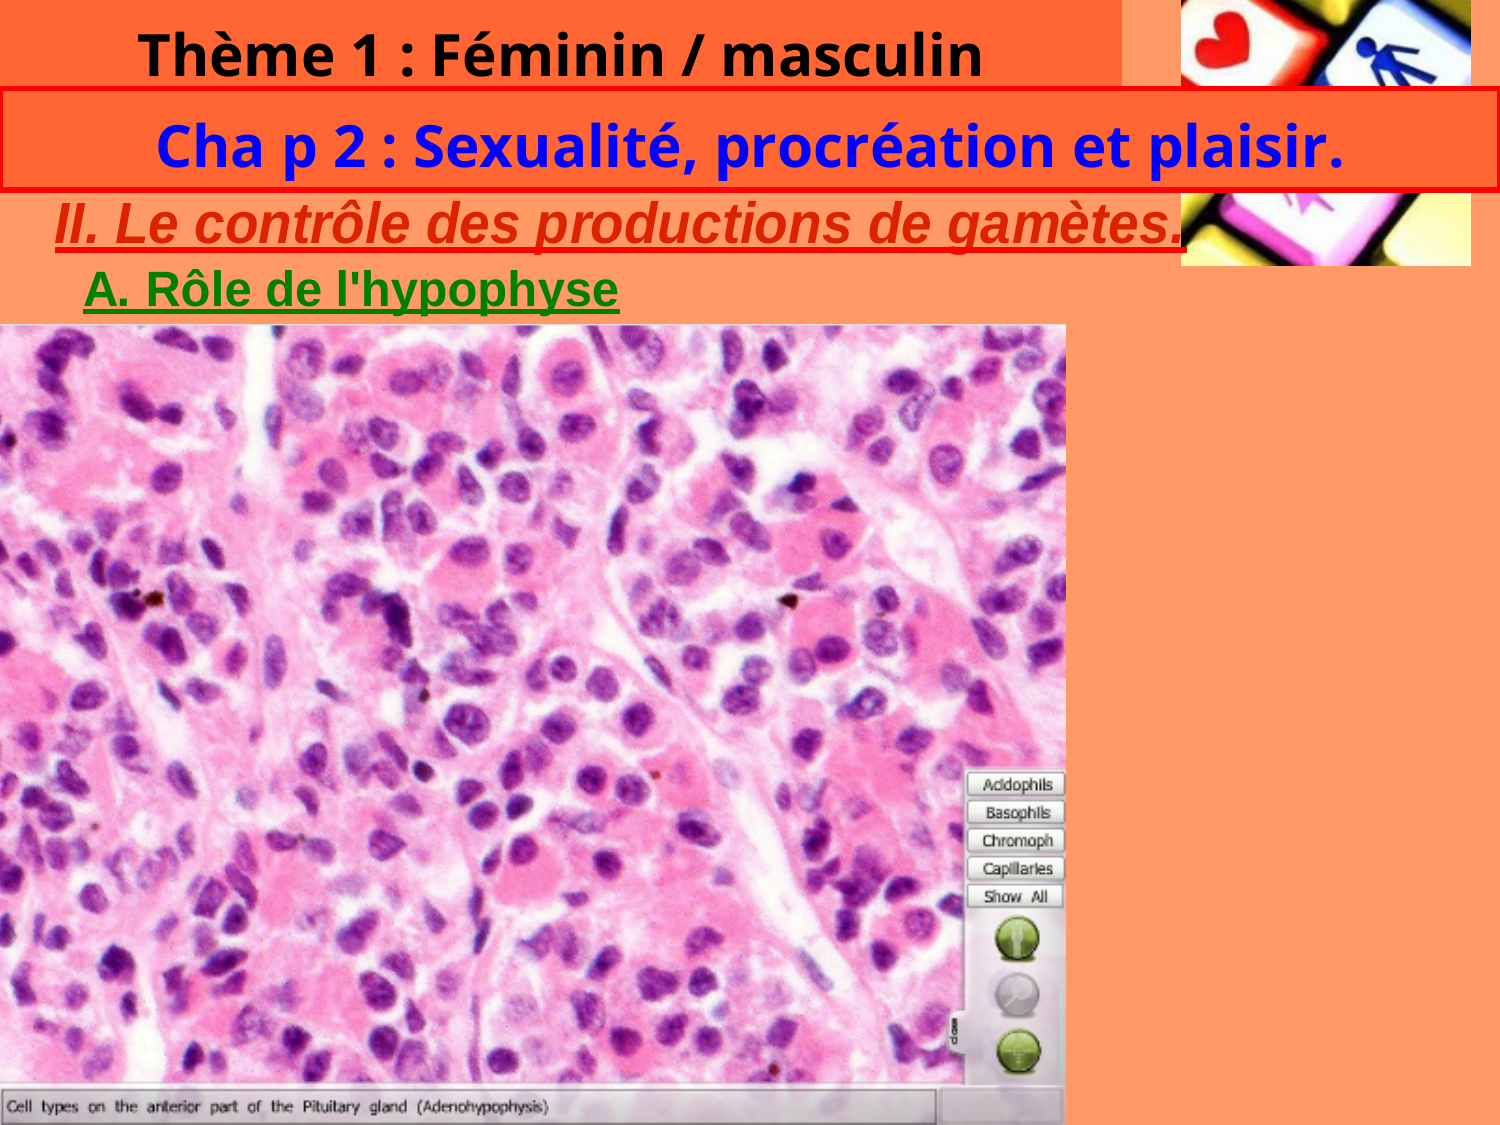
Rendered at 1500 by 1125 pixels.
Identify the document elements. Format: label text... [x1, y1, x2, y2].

text_box Cha p 2 : Sexualité, procréation et plaisir. [0, 88, 1500, 191]
picture [0, 324, 1066, 1125]
picture [1181, 191, 1471, 259]
text_box Thème 1 : Féminin / masculin [0, 0, 1122, 88]
chart [53, 189, 1398, 255]
chart [81, 259, 1500, 374]
picture [1181, 0, 1471, 88]
